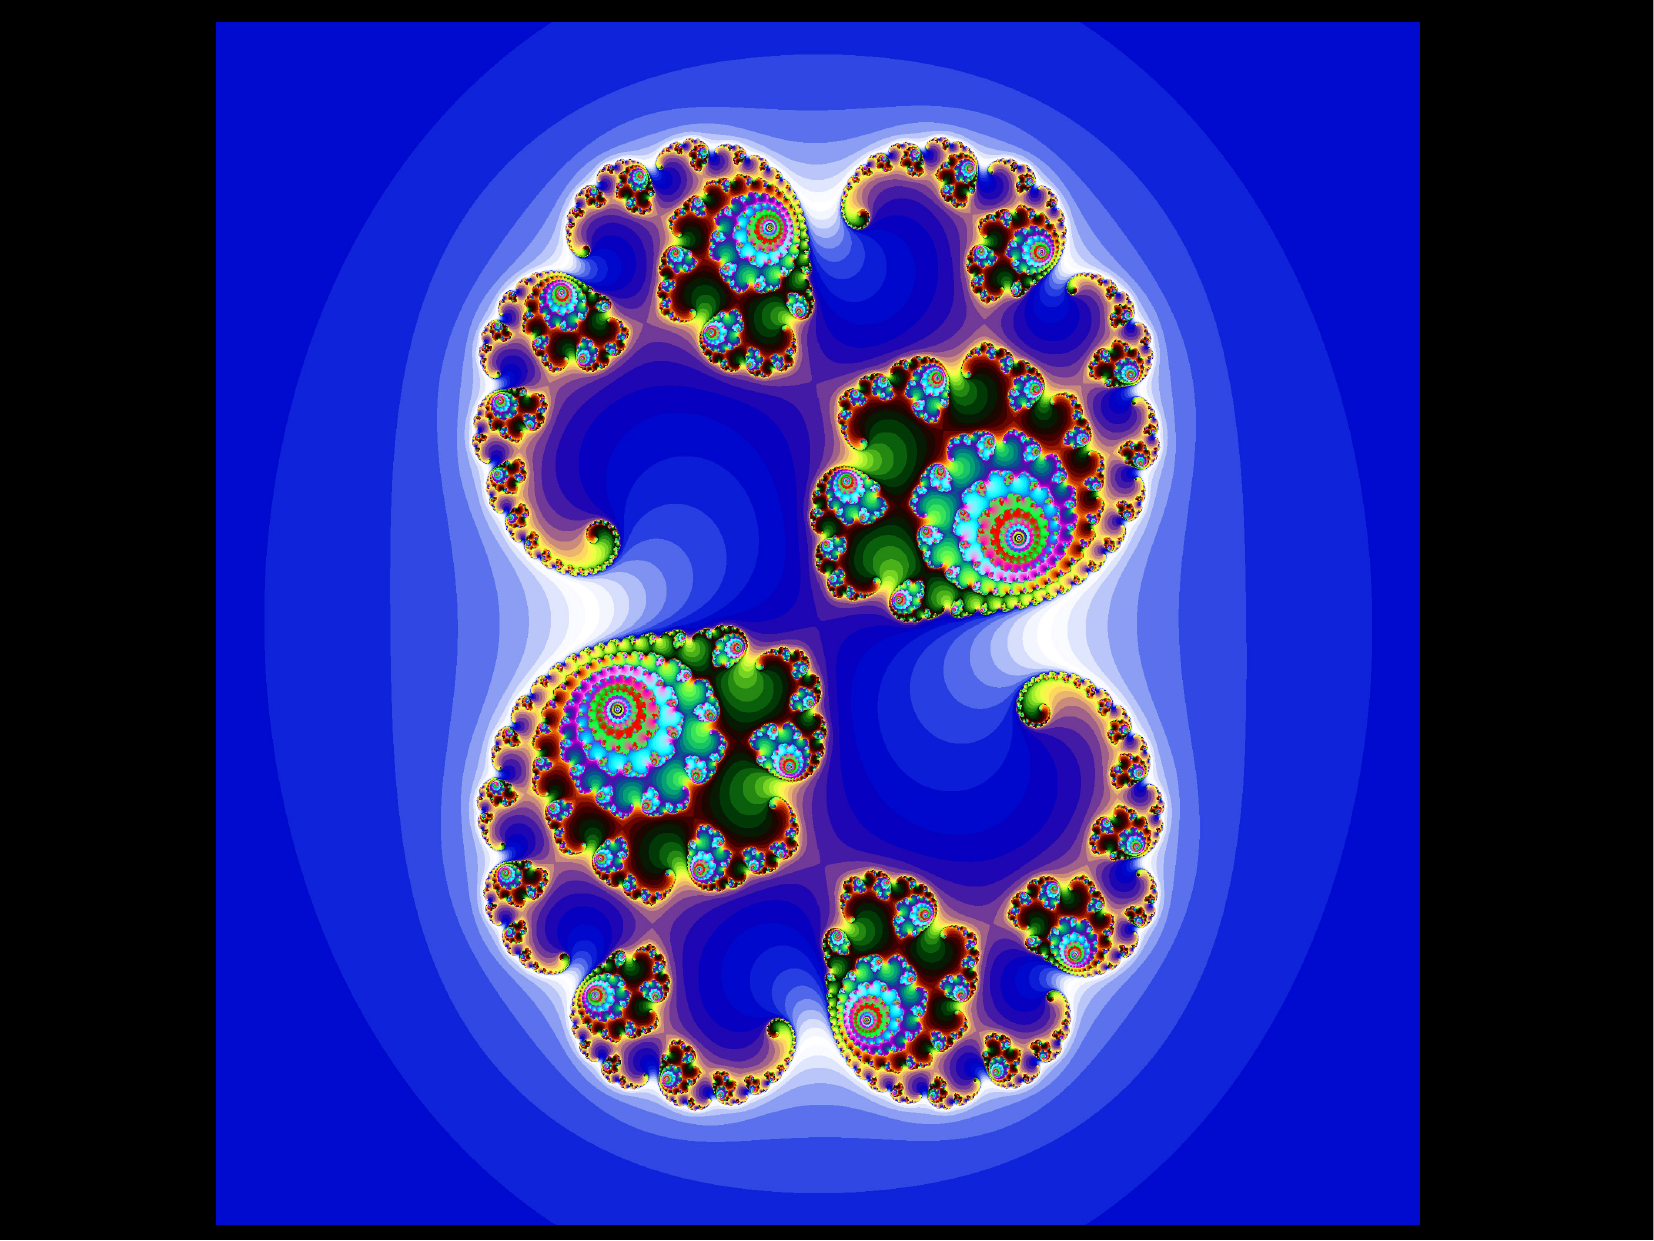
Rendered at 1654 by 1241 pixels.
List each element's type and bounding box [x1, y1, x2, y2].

picture [216, 22, 1420, 1225]
